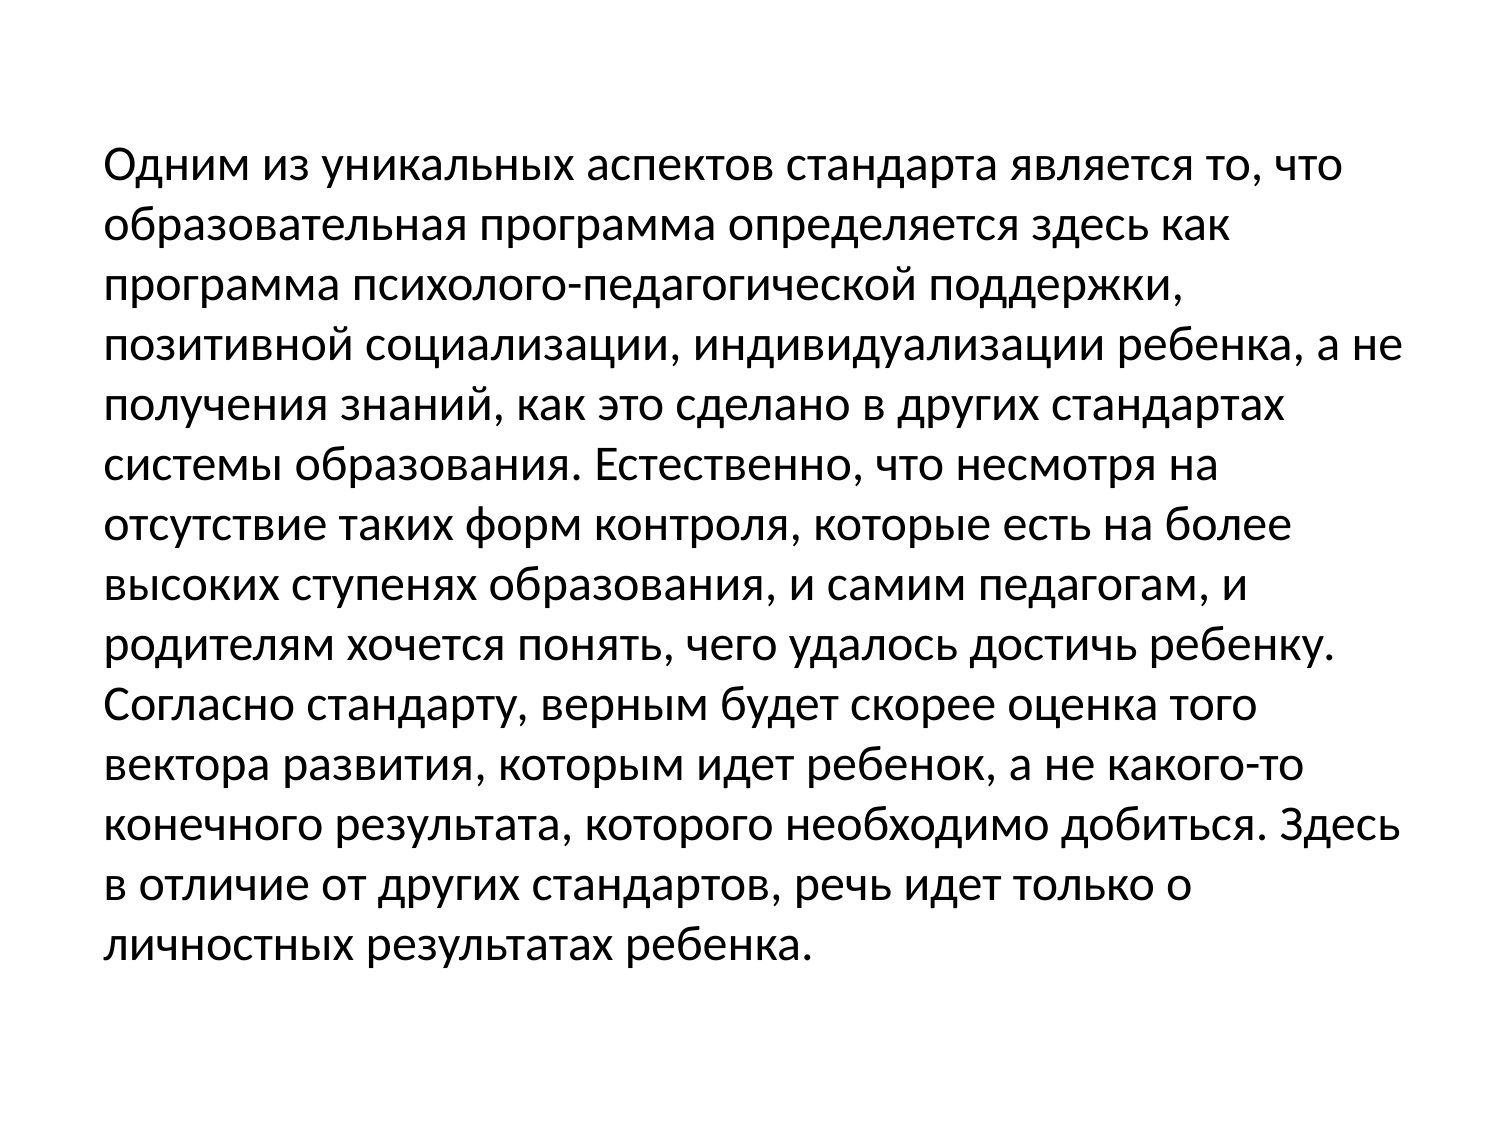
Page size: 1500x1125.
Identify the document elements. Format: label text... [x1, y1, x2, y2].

text_box Одним из уникальных аспектов стандарта является то, что образовательная программа определяется здесь как программа психолого-педагогической поддержки, позитивной социализации, индивидуализации ребенка, а не получения знаний, как это сделано в других стандартах системы образования. Естественно, что несмотря на отсутствие таких форм контроля, которые есть на более высоких ступенях образования, и самим педагогам, и родителям хочется понять, чего удалось достичь ребенку. Согласно стандарту, верным будет скорее оценка того вектора развития, которым идет ребенок, а не какого-то конечного результата, которого необходимо добиться. Здесь в отличие от других стандартов, речь идет только о личностных результатах ребенка. [88, 123, 1424, 979]
